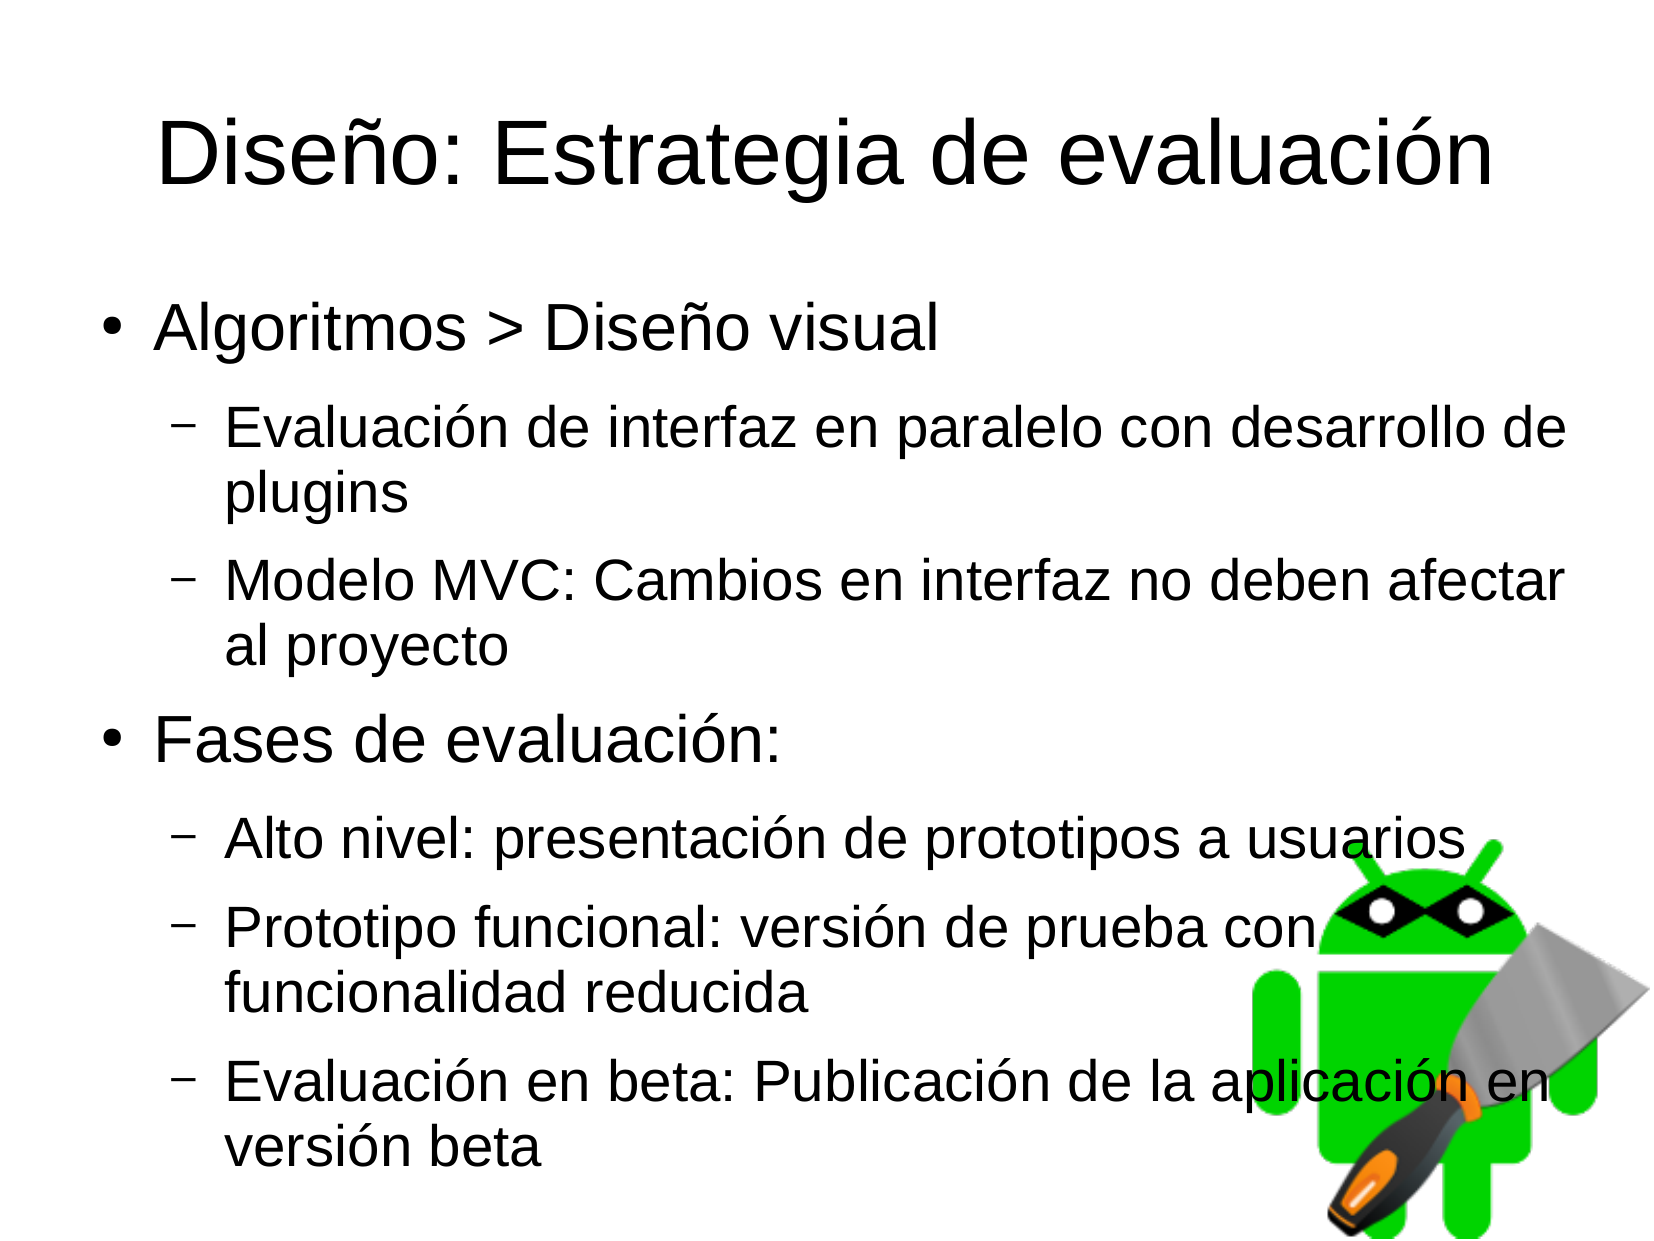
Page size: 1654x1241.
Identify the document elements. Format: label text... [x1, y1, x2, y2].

list Algoritmos > Diseño visual Evaluación de interfaz en paralelo con desarrollo de plugins Modelo MVC: Cambios en interfaz no deben afectar al proyecto Fases de evaluación: Alto nivel: presentación de prototipos a usuarios Prototipo funcional: versión de prueba con funcionalidad reducida Evaluación en beta: Publicación de la aplicación en versión beta [82, 290, 1571, 1241]
picture [1571, 838, 1652, 1239]
title Diseño: Estrategia de evaluación [82, 49, 1571, 257]
